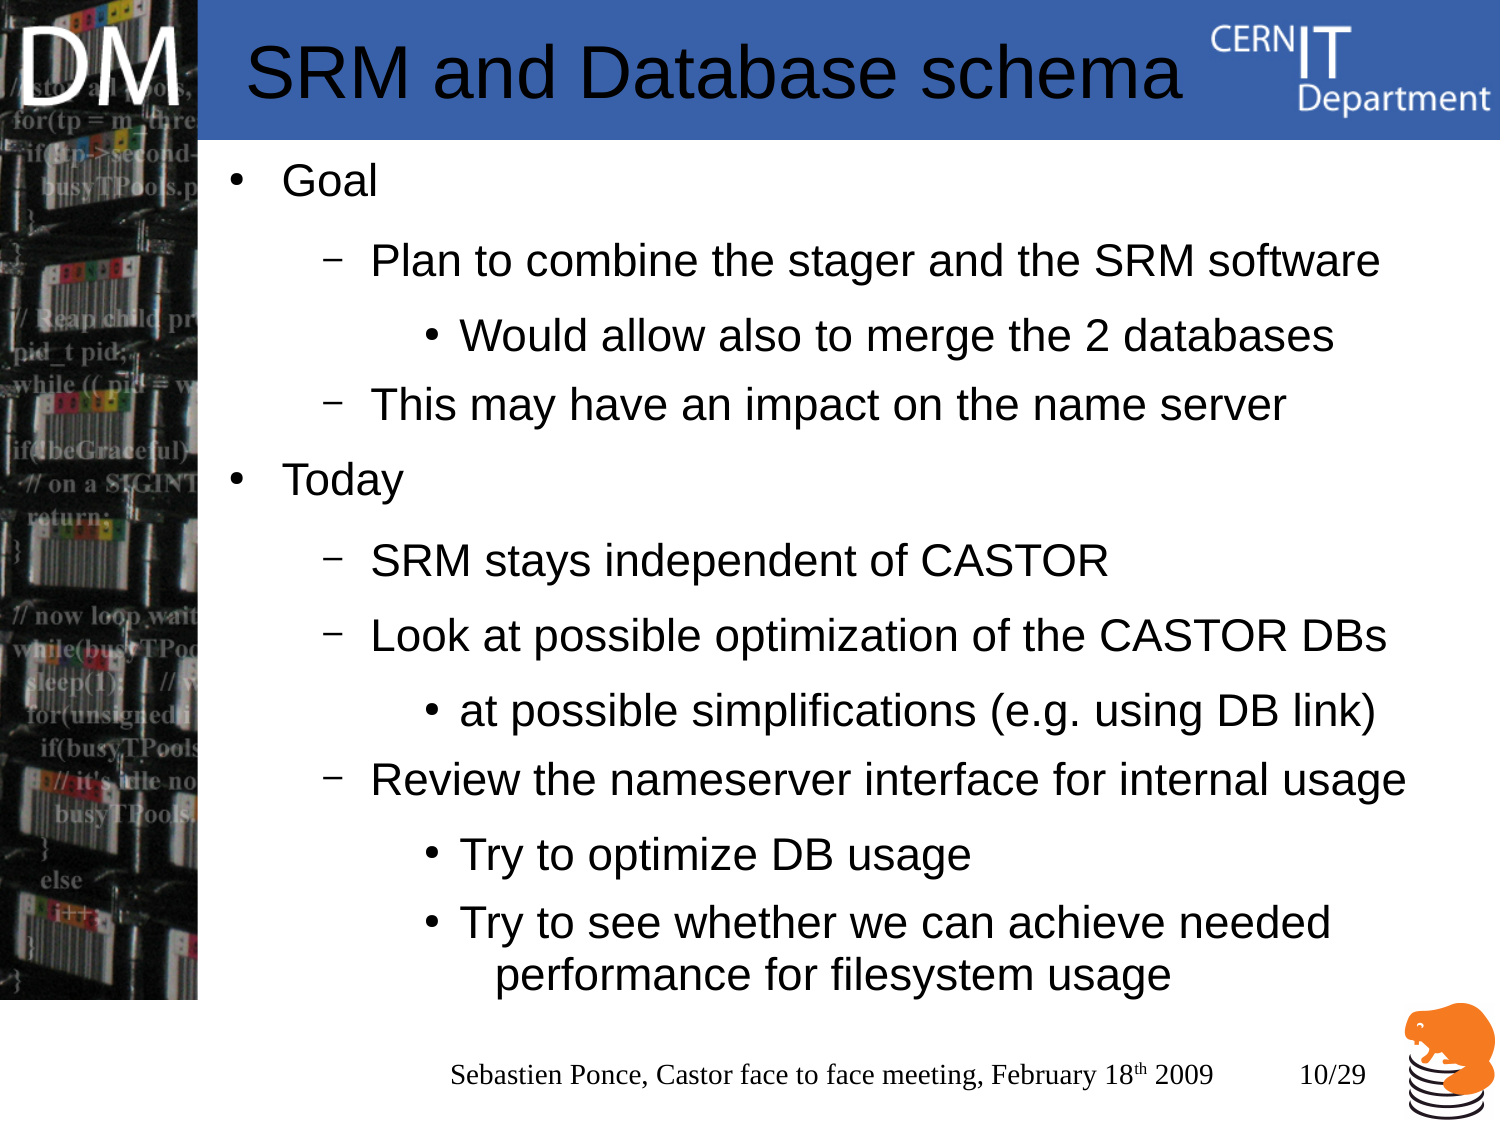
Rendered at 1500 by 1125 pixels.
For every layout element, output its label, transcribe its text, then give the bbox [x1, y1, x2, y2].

picture [1404, 1003, 1495, 1120]
title SRM and Database schema [230, 0, 1201, 138]
picture [198, 0, 1500, 140]
list Goal Plan to combine the stager and the SRM software Would allow also to merge the 2 databases This may have an impact on the name server Today SRM stays independent of CASTOR Look at possible optimization of the CASTOR DBs at possible simplifications (e.g. using DB link) Review the nameserver interface for internal usage Try to optimize DB usage Try to see whether we can achieve needed performance for filesystem usage [177, 139, 1457, 1008]
